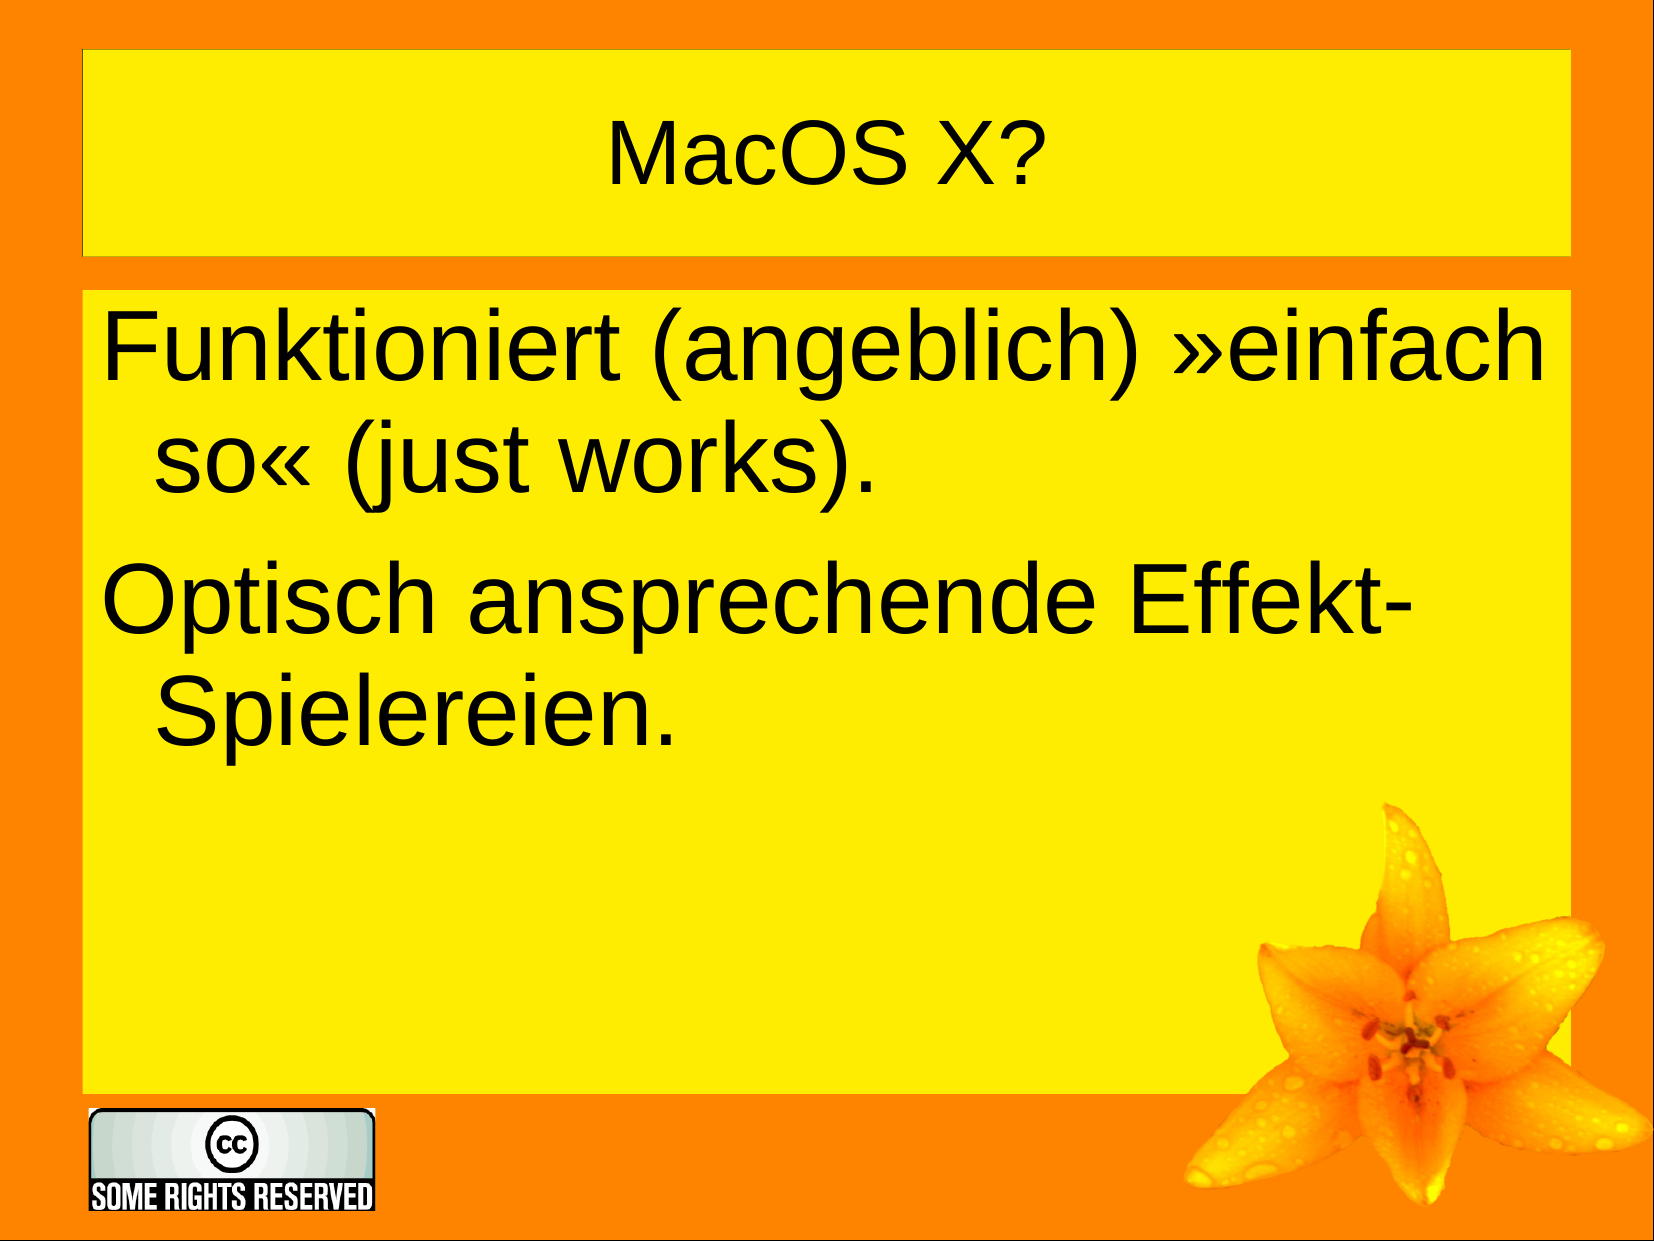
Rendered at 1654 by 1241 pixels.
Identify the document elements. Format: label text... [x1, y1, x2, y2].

picture [88, 1108, 376, 1211]
text_box [0, 0, 1654, 1241]
title MacOS X? [82, 49, 1571, 257]
picture [1181, 767, 1654, 1241]
list Funktioniert (angeblich) »einfach so« (just works). Optisch ansprechende Effekt-Spielereien. [82, 290, 1571, 1094]
